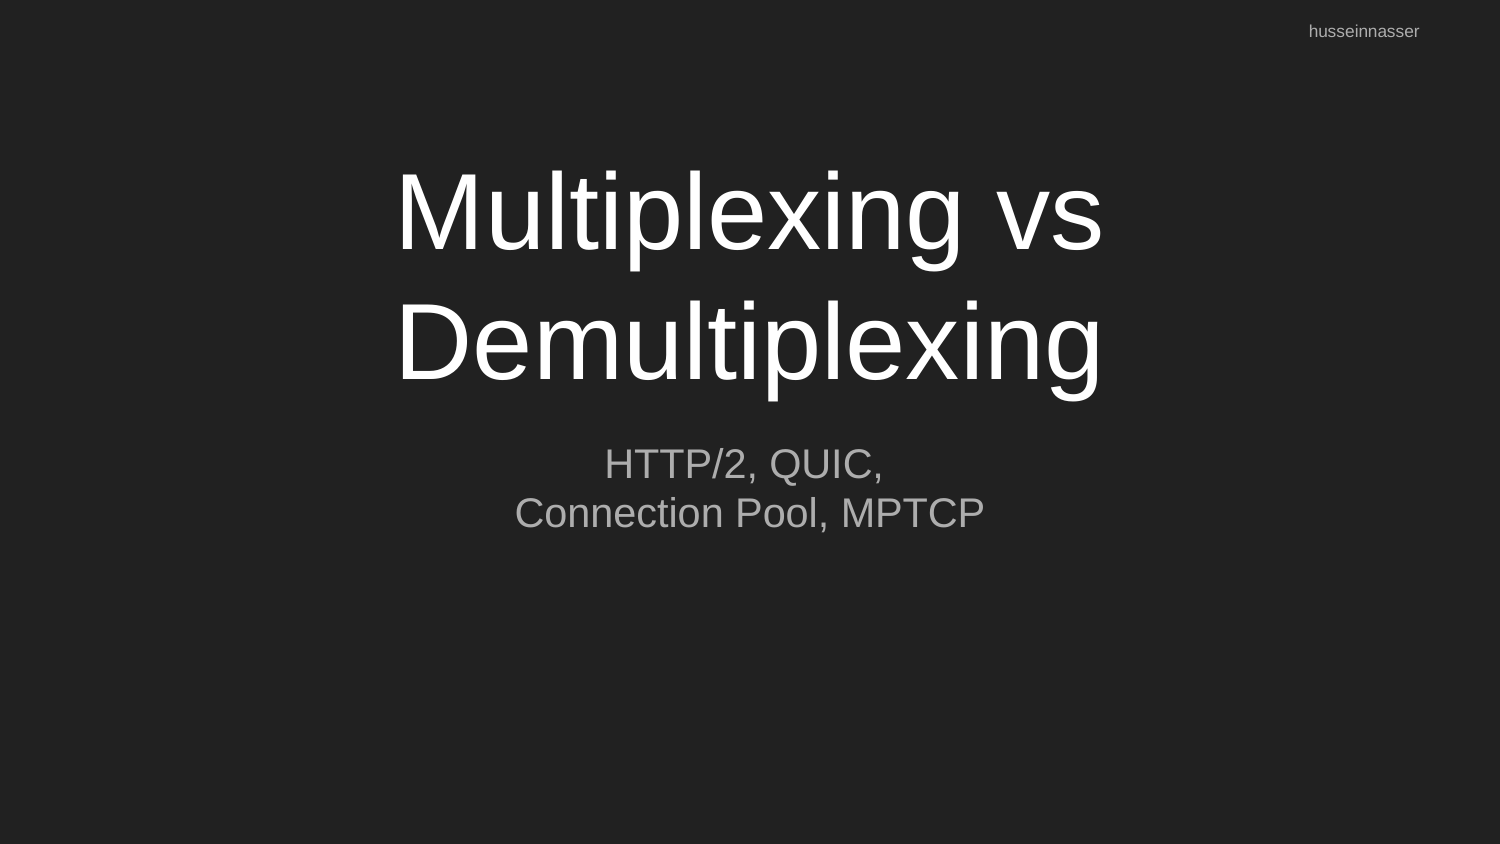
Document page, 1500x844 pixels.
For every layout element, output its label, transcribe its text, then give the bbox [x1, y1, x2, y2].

subtitle husseinnasser [1236, 11, 1492, 53]
subtitle HTTP/2, QUIC, Connection Pool, MPTCP [51, 422, 1449, 553]
title Multiplexing vs Demultiplexing [51, 79, 1449, 416]
